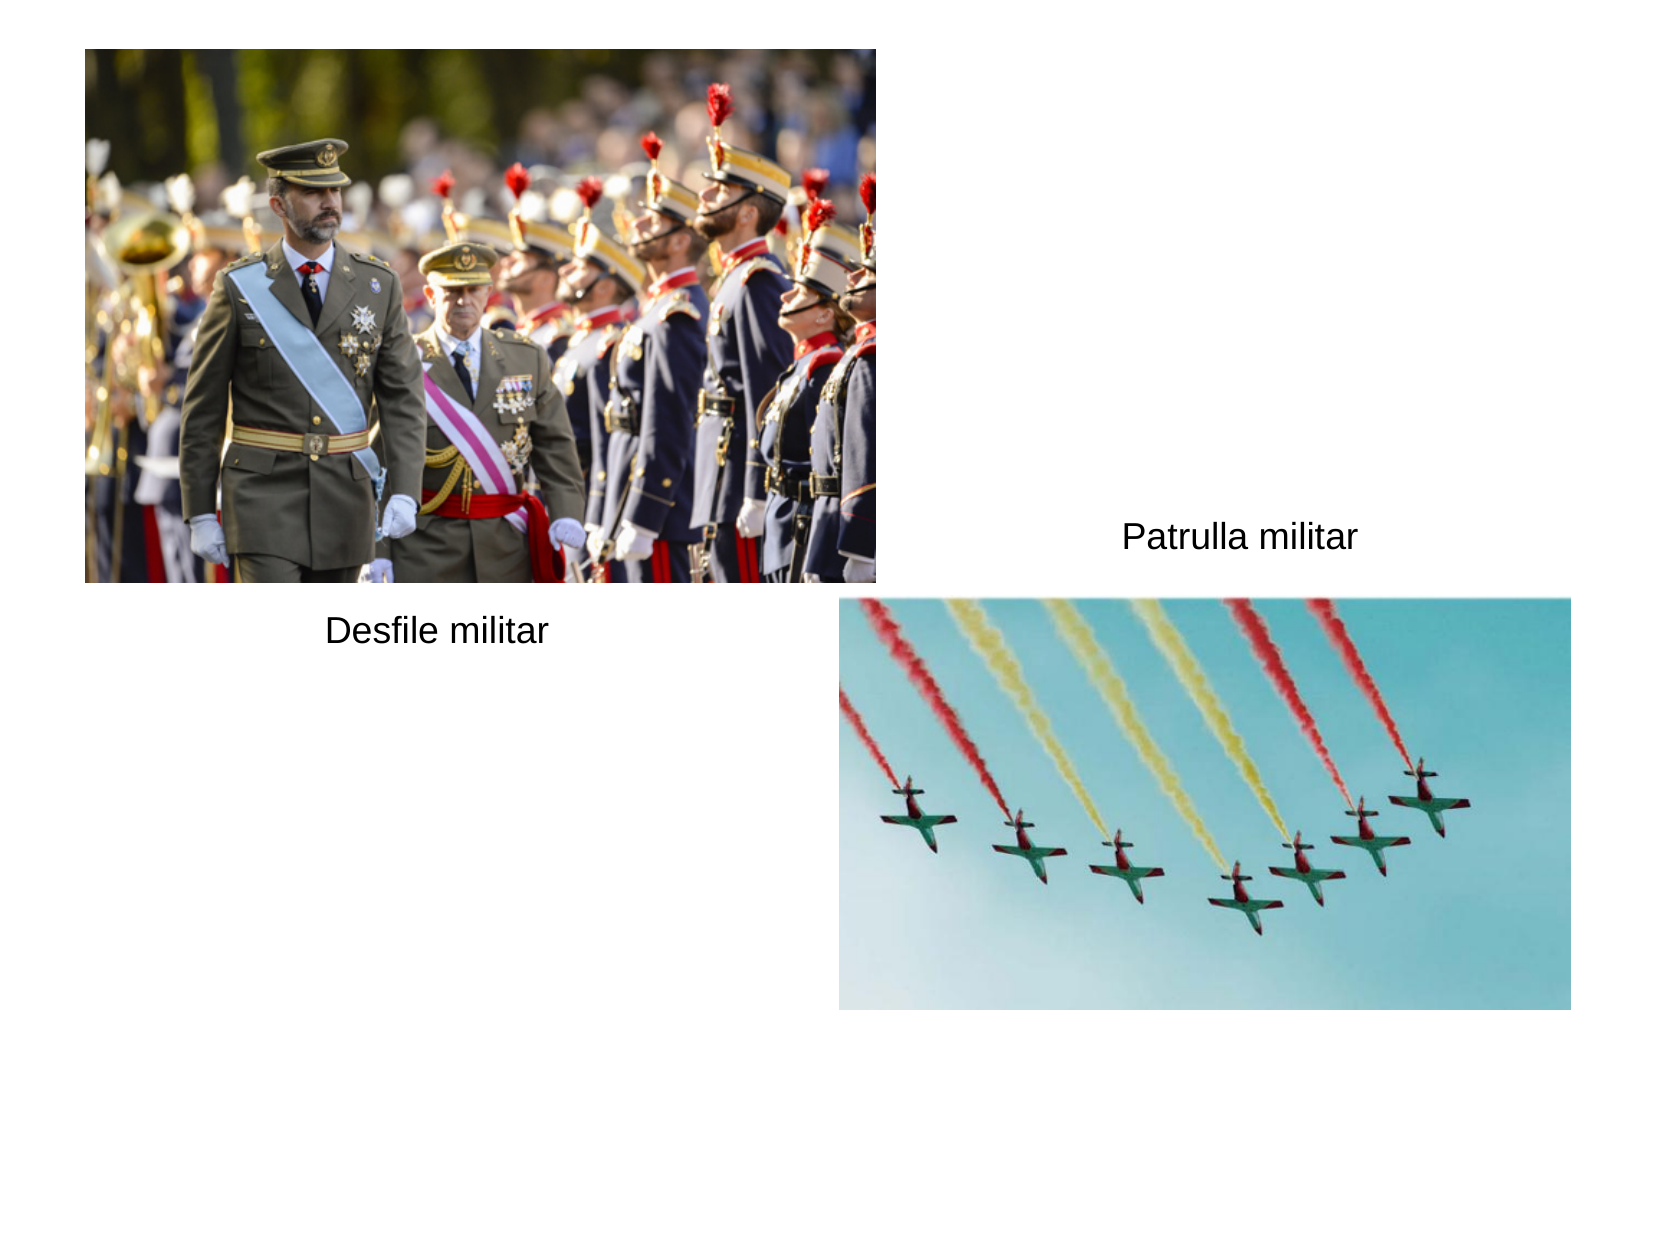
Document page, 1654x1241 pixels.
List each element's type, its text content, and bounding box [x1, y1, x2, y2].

text_box Patrulla militar [909, 507, 1571, 565]
picture [85, 49, 876, 583]
text_box Desfile militar [82, 602, 792, 660]
picture [839, 595, 1571, 1010]
